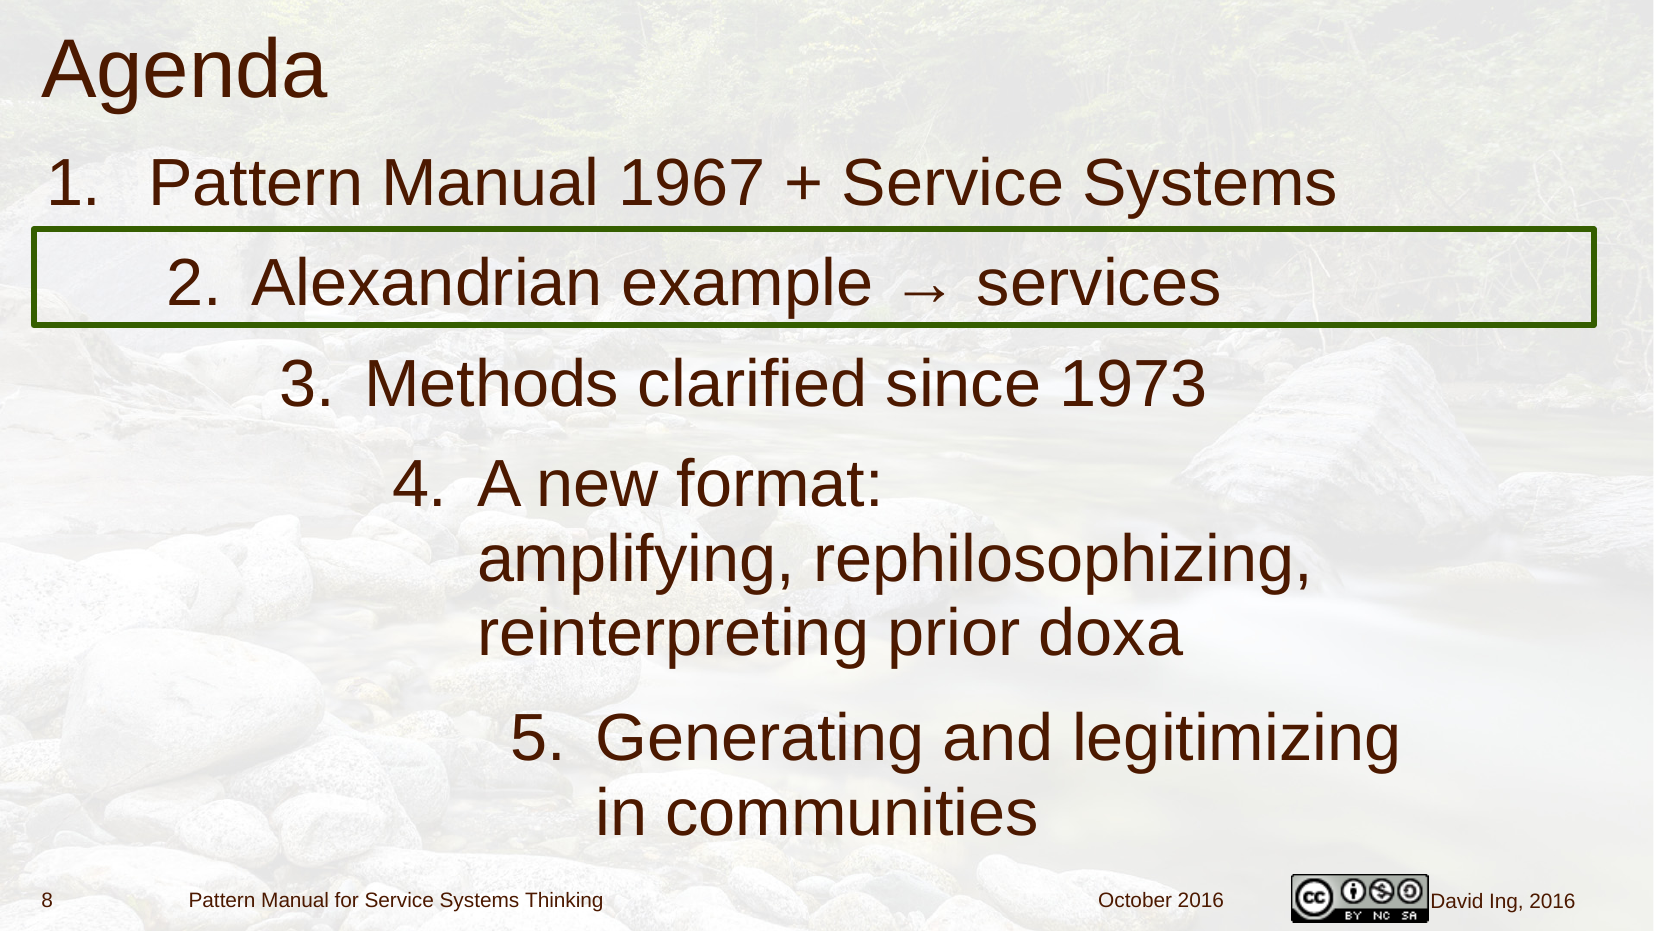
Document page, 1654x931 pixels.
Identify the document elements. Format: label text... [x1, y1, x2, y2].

table_cell [349, 693, 462, 868]
table_cell 4. [349, 438, 462, 693]
table_cell 2. [134, 328, 237, 338]
table_cell [37, 237, 134, 322]
table_cell A new format: amplifying, rephilosophizing, reinterpreting prior doxa [462, 438, 1618, 693]
table_cell 5. [462, 693, 580, 868]
table_cell [31, 693, 134, 868]
table_cell Alexandrian example → services [237, 237, 1618, 338]
table_header 1. [31, 137, 134, 226]
table_cell 2. [134, 237, 237, 322]
table_cell 3. [237, 338, 349, 438]
table_cell [134, 693, 237, 868]
table_cell [31, 328, 134, 338]
table_cell [237, 438, 349, 693]
table_header Pattern Manual 1967 + Service Systems [134, 137, 1618, 237]
table_header Pattern Manual 1967 + Service Systems [134, 232, 1591, 237]
table_cell [31, 438, 134, 693]
table_cell [237, 693, 349, 868]
title Agenda [41, 30, 1613, 126]
table_cell [31, 338, 134, 438]
picture [0, 0, 1654, 931]
table_cell Methods clarified since 1973 [349, 338, 1618, 438]
table_cell Alexandrian example → services [237, 237, 1591, 322]
table_cell [134, 438, 237, 693]
table_header 1. [37, 232, 134, 237]
table_cell [134, 338, 237, 438]
table_cell Generating and legitimizing in communities [580, 693, 1618, 868]
